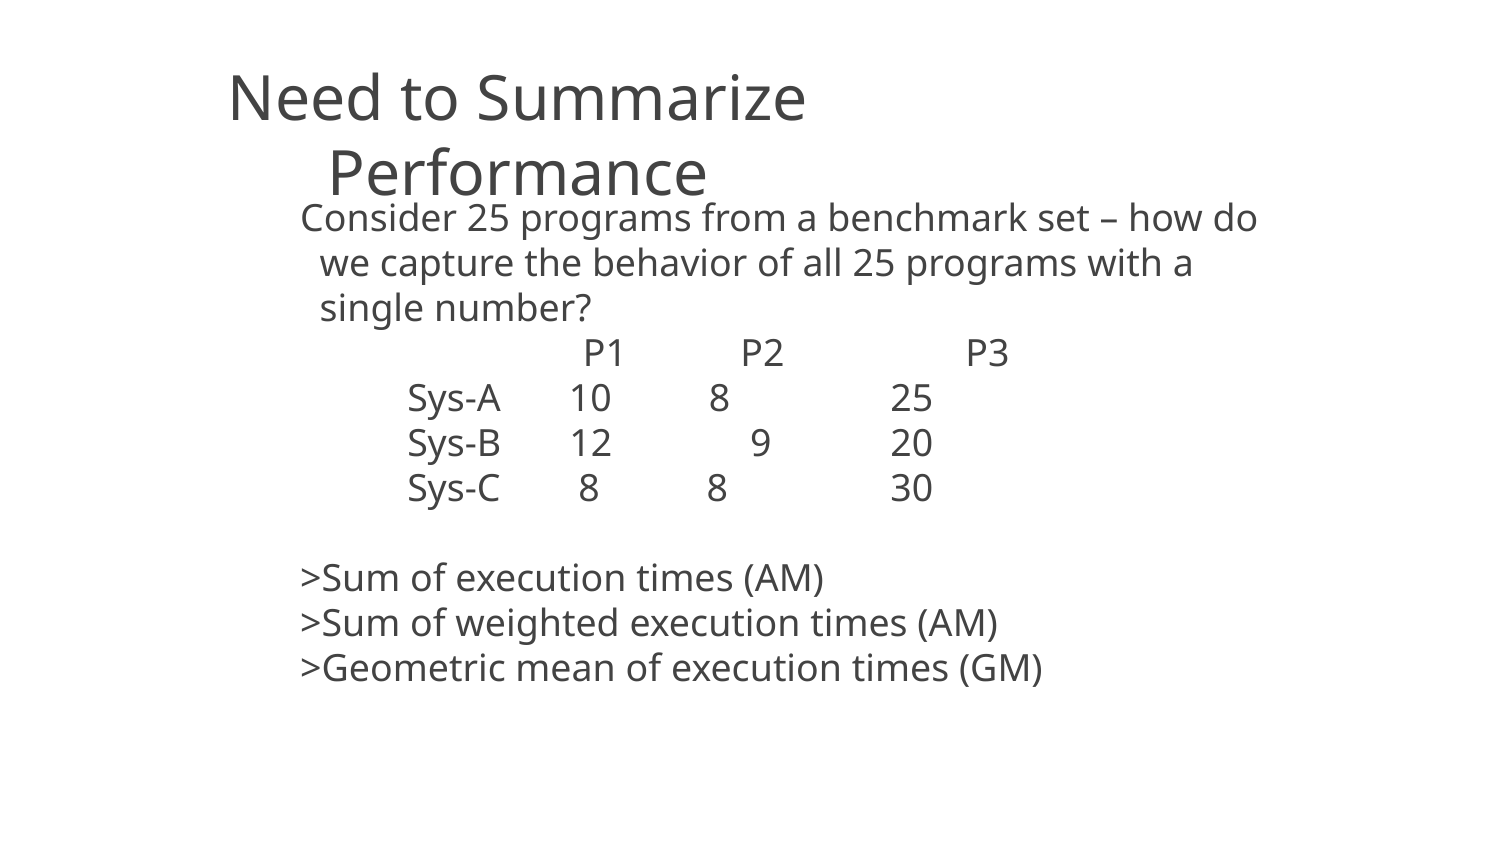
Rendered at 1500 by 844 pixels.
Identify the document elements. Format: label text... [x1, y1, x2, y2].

text_box Need to Summarize Performance [14, 43, 1022, 157]
text_box Consider 25 programs from a benchmark set – how do we capture the behavior of all 25 programs with a single number? P1 P2 P3 Sys-A 10 8 25 Sys-B 12 9 20 Sys-C 8 8 30 >Sum of execution times (AM) >Sum of weighted execution times (AM) >Geometric mean of execution times (GM) [200, 179, 1341, 842]
